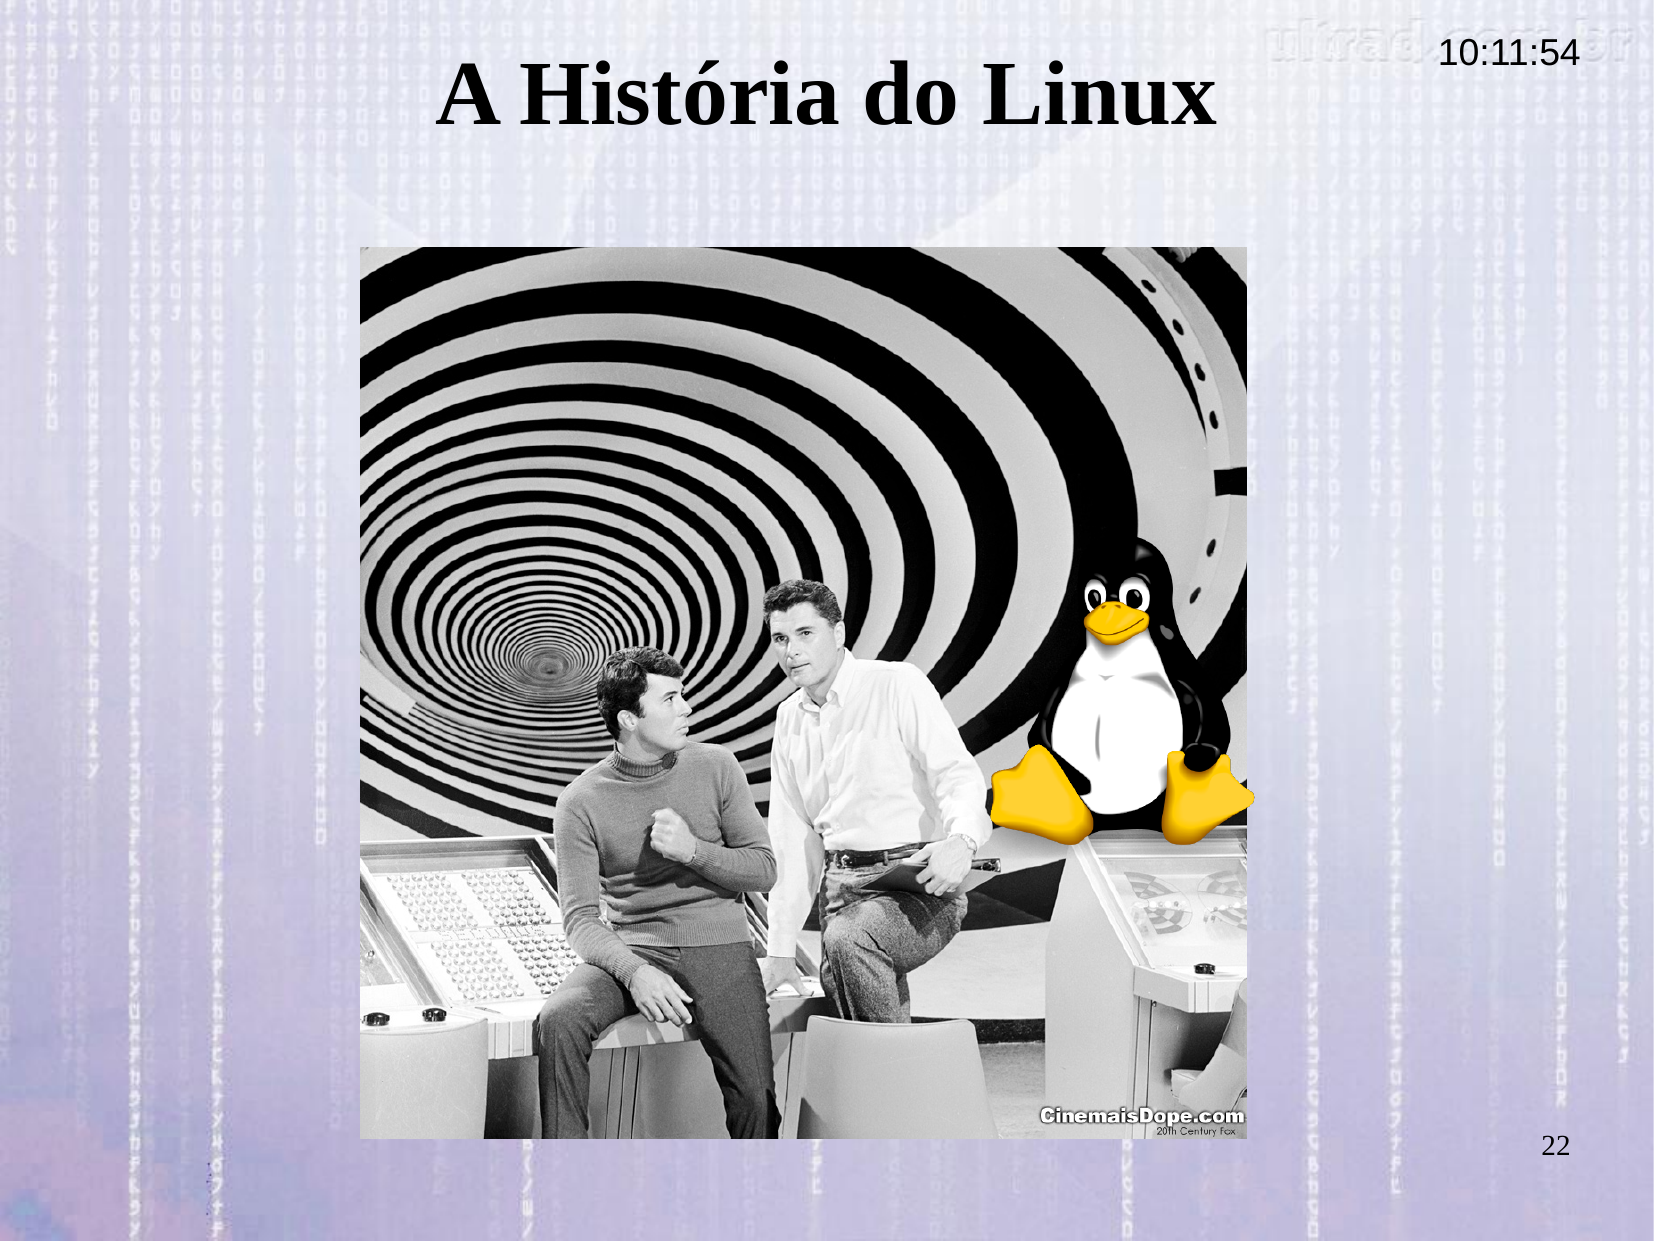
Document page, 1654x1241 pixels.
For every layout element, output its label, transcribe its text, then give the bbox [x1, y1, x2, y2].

text_box 10:53:36 [1423, 23, 1631, 94]
picture [0, 0, 1654, 1241]
text_box A História do Linux [29, 35, 1625, 171]
